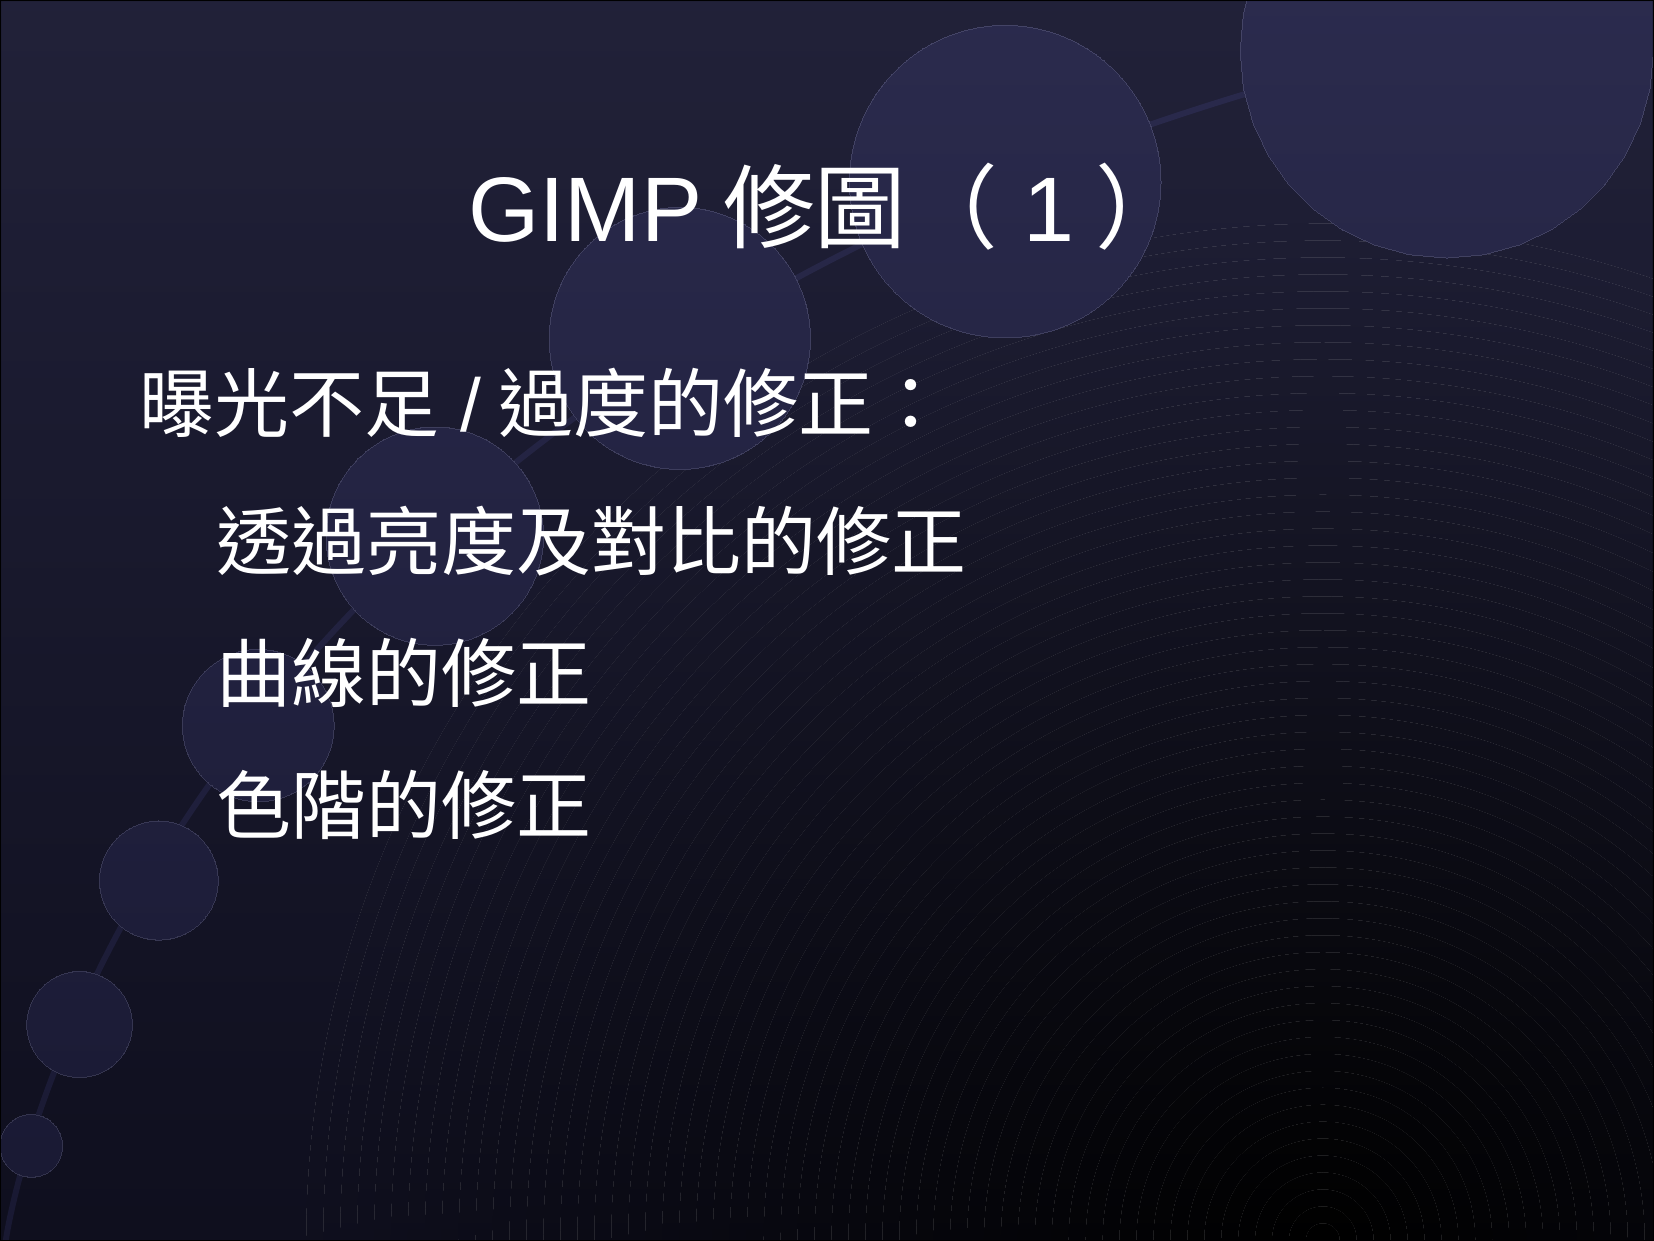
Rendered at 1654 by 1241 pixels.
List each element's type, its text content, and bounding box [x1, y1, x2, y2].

list 曝光不足/過度的修正： 透過亮度及對比的修正 曲線的修正 色階的修正 [121, 344, 1534, 1127]
title GIMP修圖（1） [121, 102, 1534, 311]
